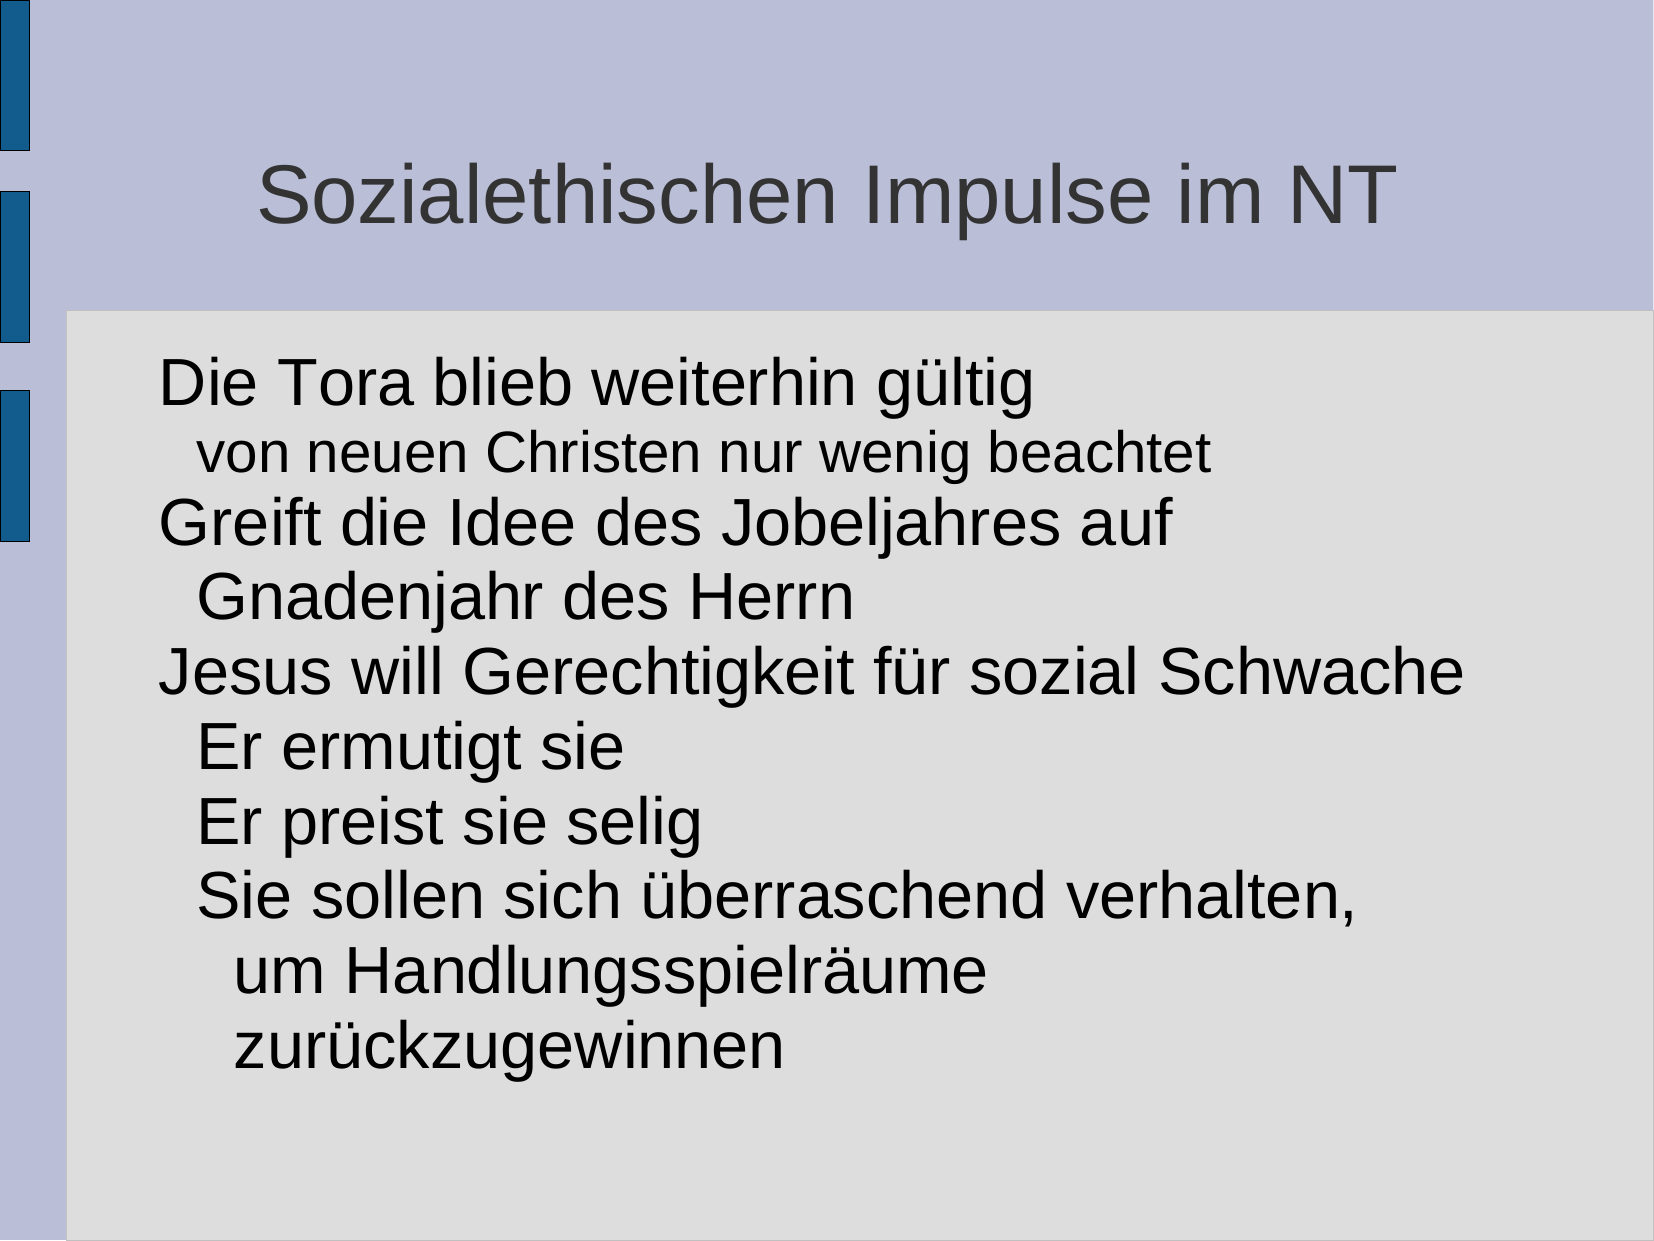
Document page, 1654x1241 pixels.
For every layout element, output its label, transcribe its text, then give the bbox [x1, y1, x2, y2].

title Sozialethischen Impulse im NT [121, 98, 1534, 291]
list Die Tora blieb weiterhin gültig von neuen Christen nur wenig beachtet Greift die Idee des Jobeljahres auf Gnadenjahr des Herrn Jesus will Gerechtigkeit für sozial Schwache Er ermutigt sie Er preist sie selig Sie sollen sich überraschend verhalten, um Handlungsspielräume zurückzugewinnen [121, 344, 1534, 1112]
